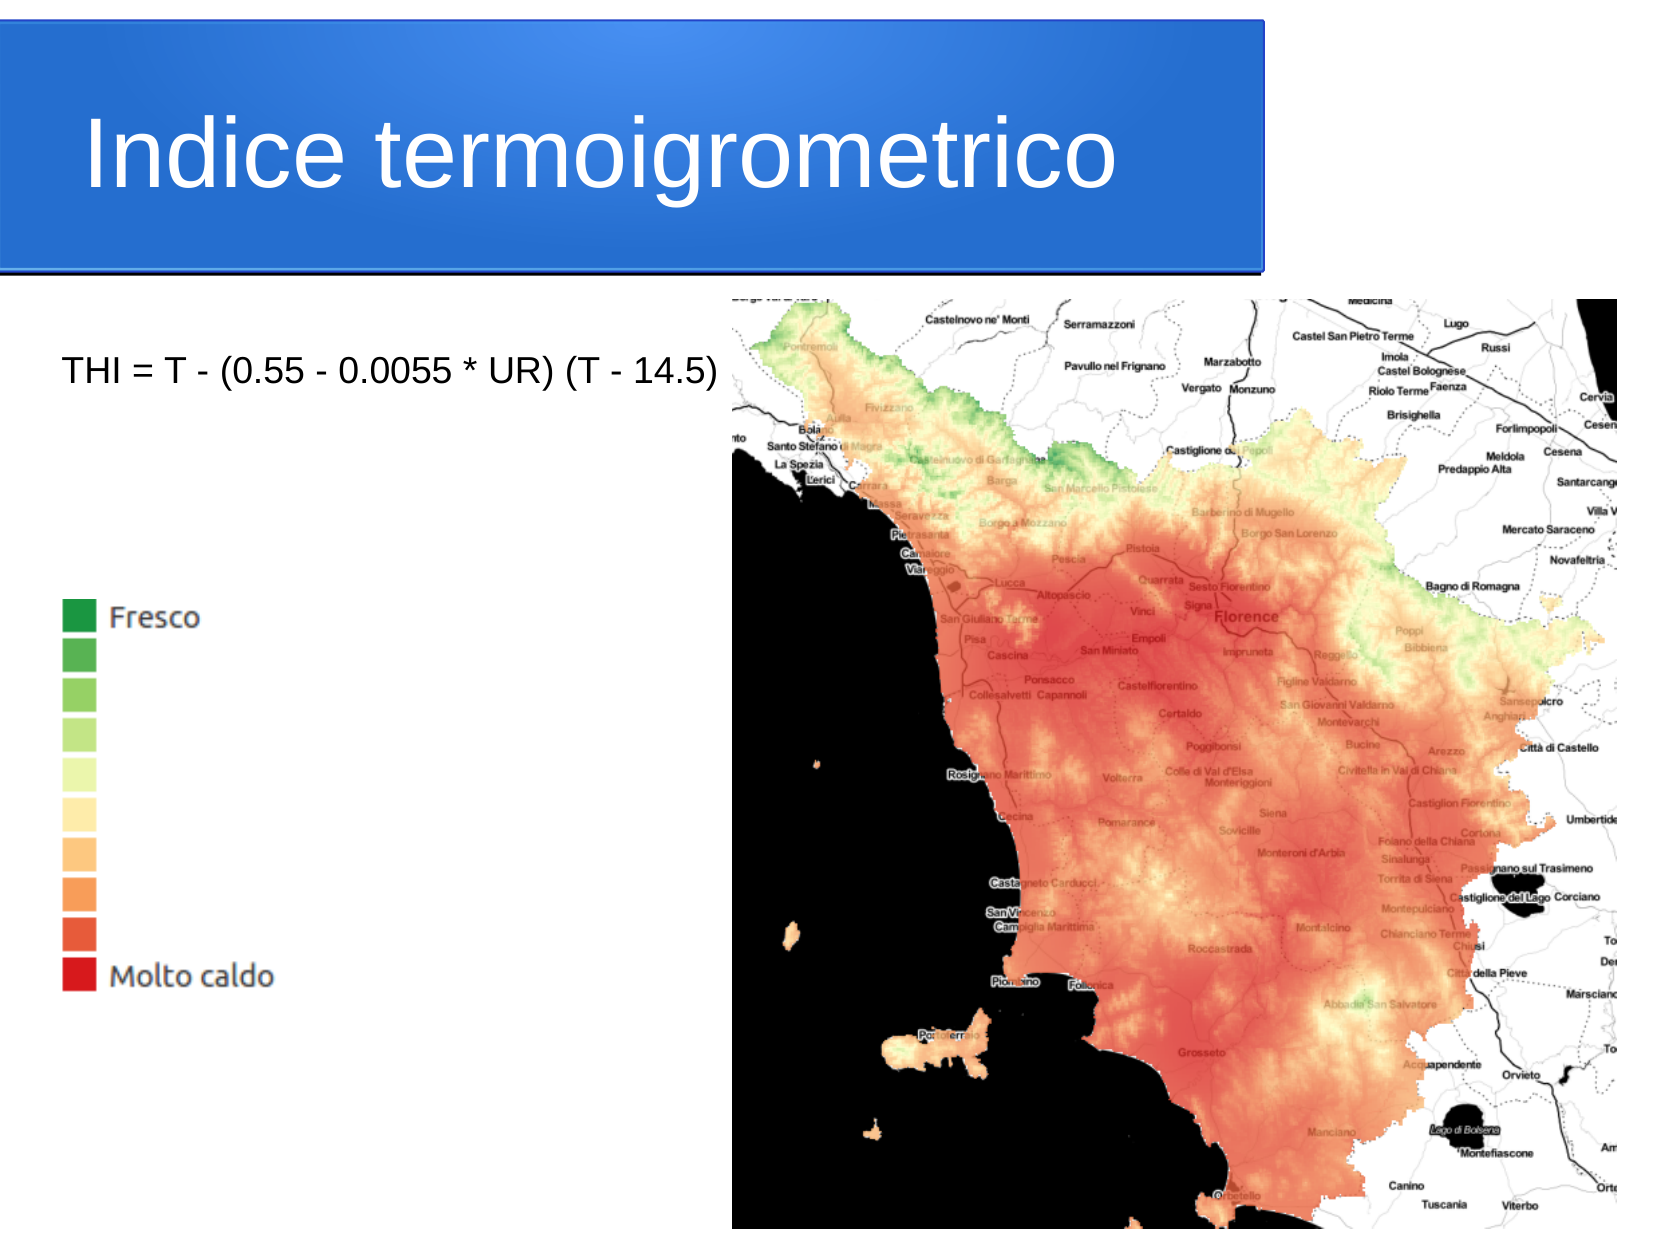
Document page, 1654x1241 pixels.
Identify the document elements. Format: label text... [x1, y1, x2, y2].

title Indice termoigrometrico [82, 49, 1250, 257]
text_box THI = T - (0.55 - 0.0055 * UR) (T - 14.5) [46, 342, 732, 400]
picture [59, 599, 284, 1000]
picture [732, 299, 1617, 1229]
